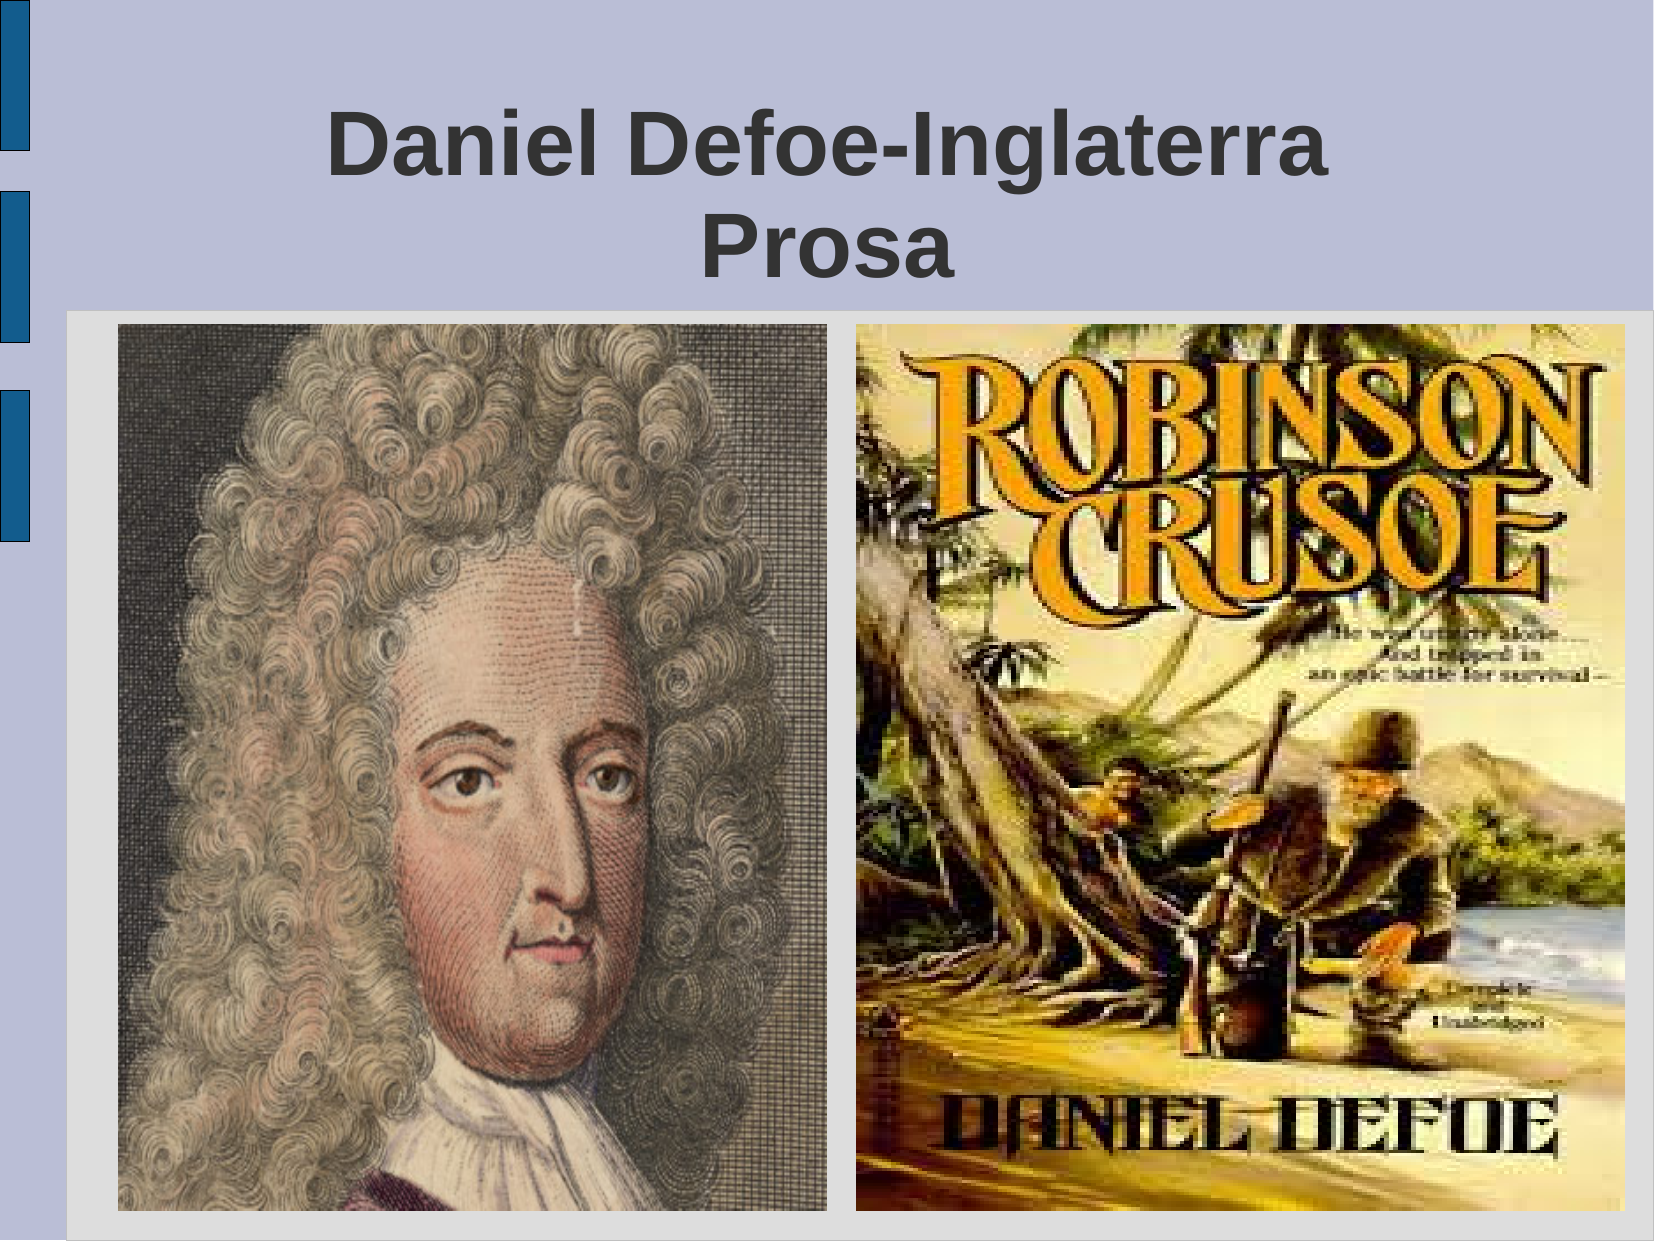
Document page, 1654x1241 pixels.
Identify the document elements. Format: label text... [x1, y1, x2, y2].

title Daniel Defoe-Inglaterra Prosa [121, 92, 1534, 298]
picture [856, 324, 1625, 1211]
picture [118, 324, 827, 1211]
